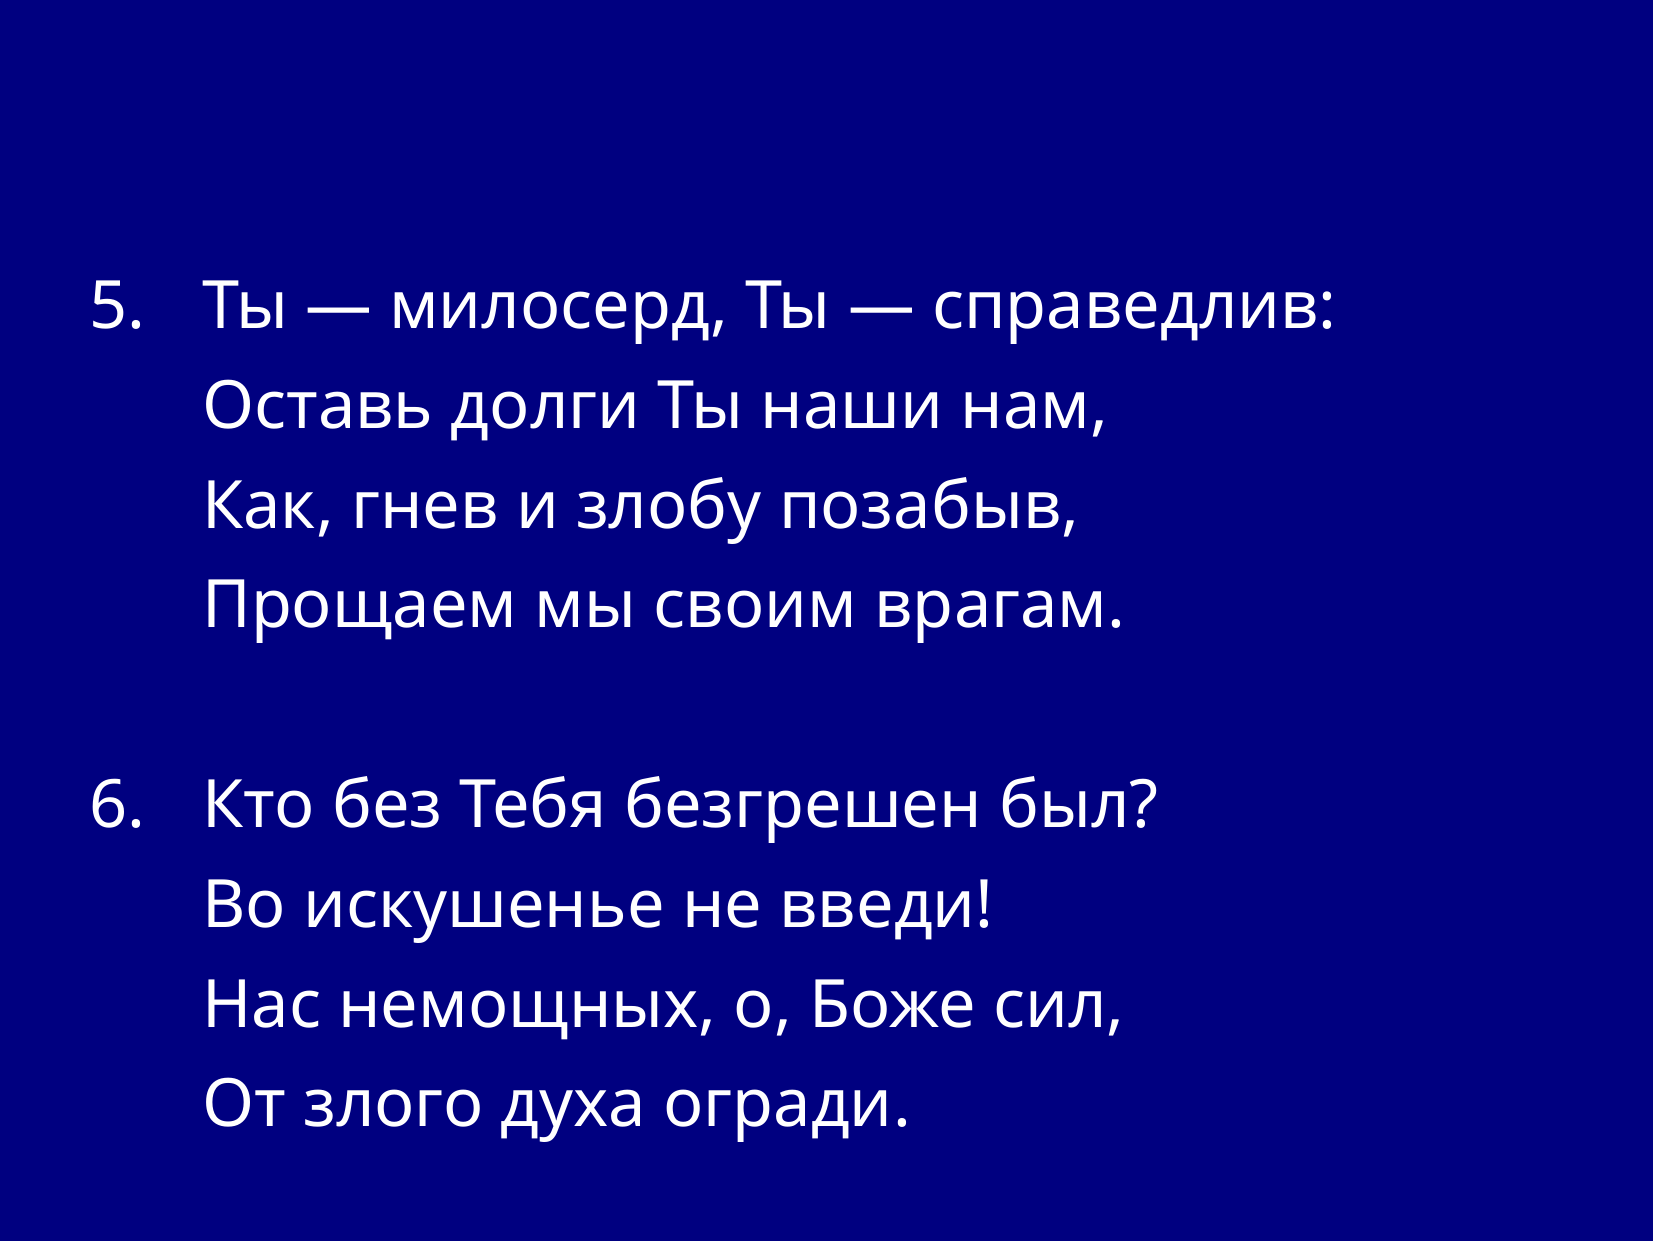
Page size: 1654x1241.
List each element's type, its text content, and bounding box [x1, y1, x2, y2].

text_box 5. Ты — милосерд, Ты — справедлив: Оставь долги Ты наши нам, Как, гнев и злобу позабыв, Прощаем мы своим врагам. 6. Кто без Тебя безгрешен был? Во искушенье не введи! Нас немощных, о, Боже сил, От злого духа огради. [75, 150, 1576, 1163]
